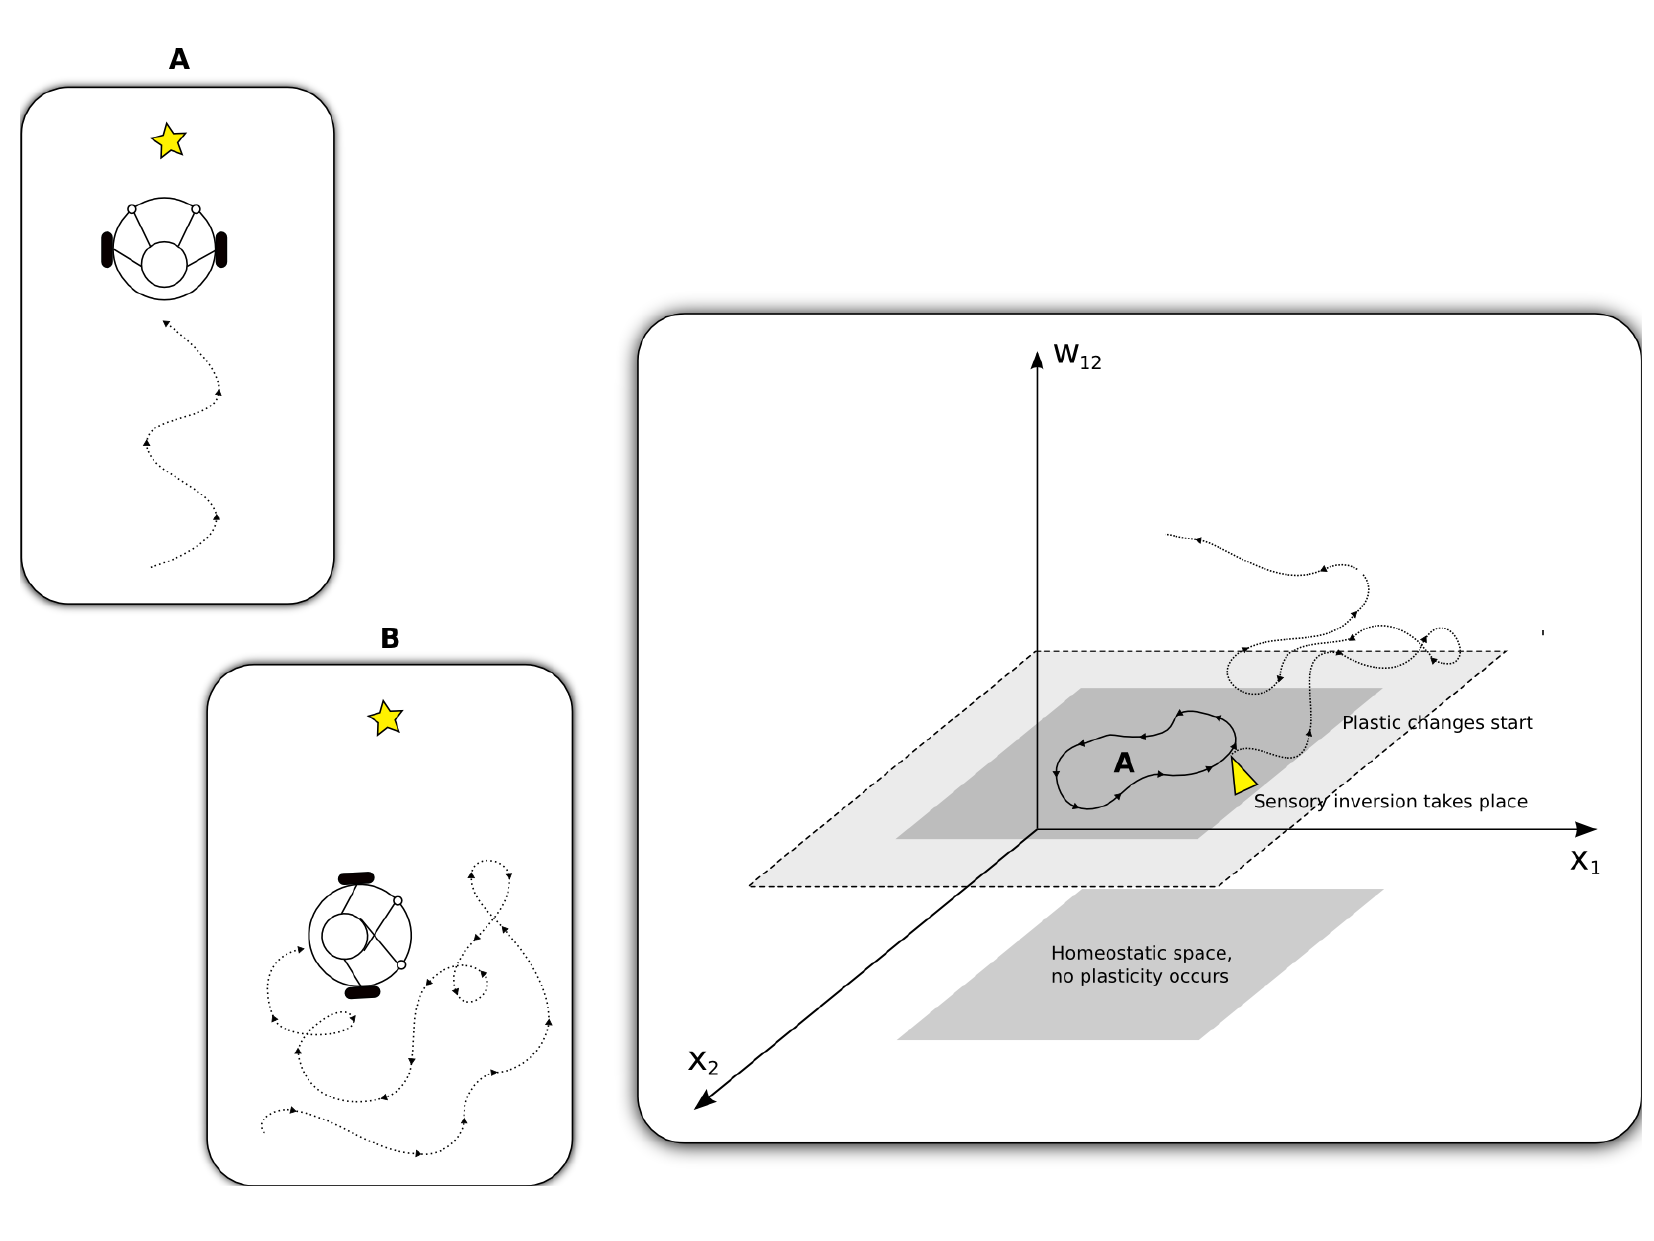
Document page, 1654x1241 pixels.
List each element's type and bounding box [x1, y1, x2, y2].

picture [20, 48, 1642, 1186]
